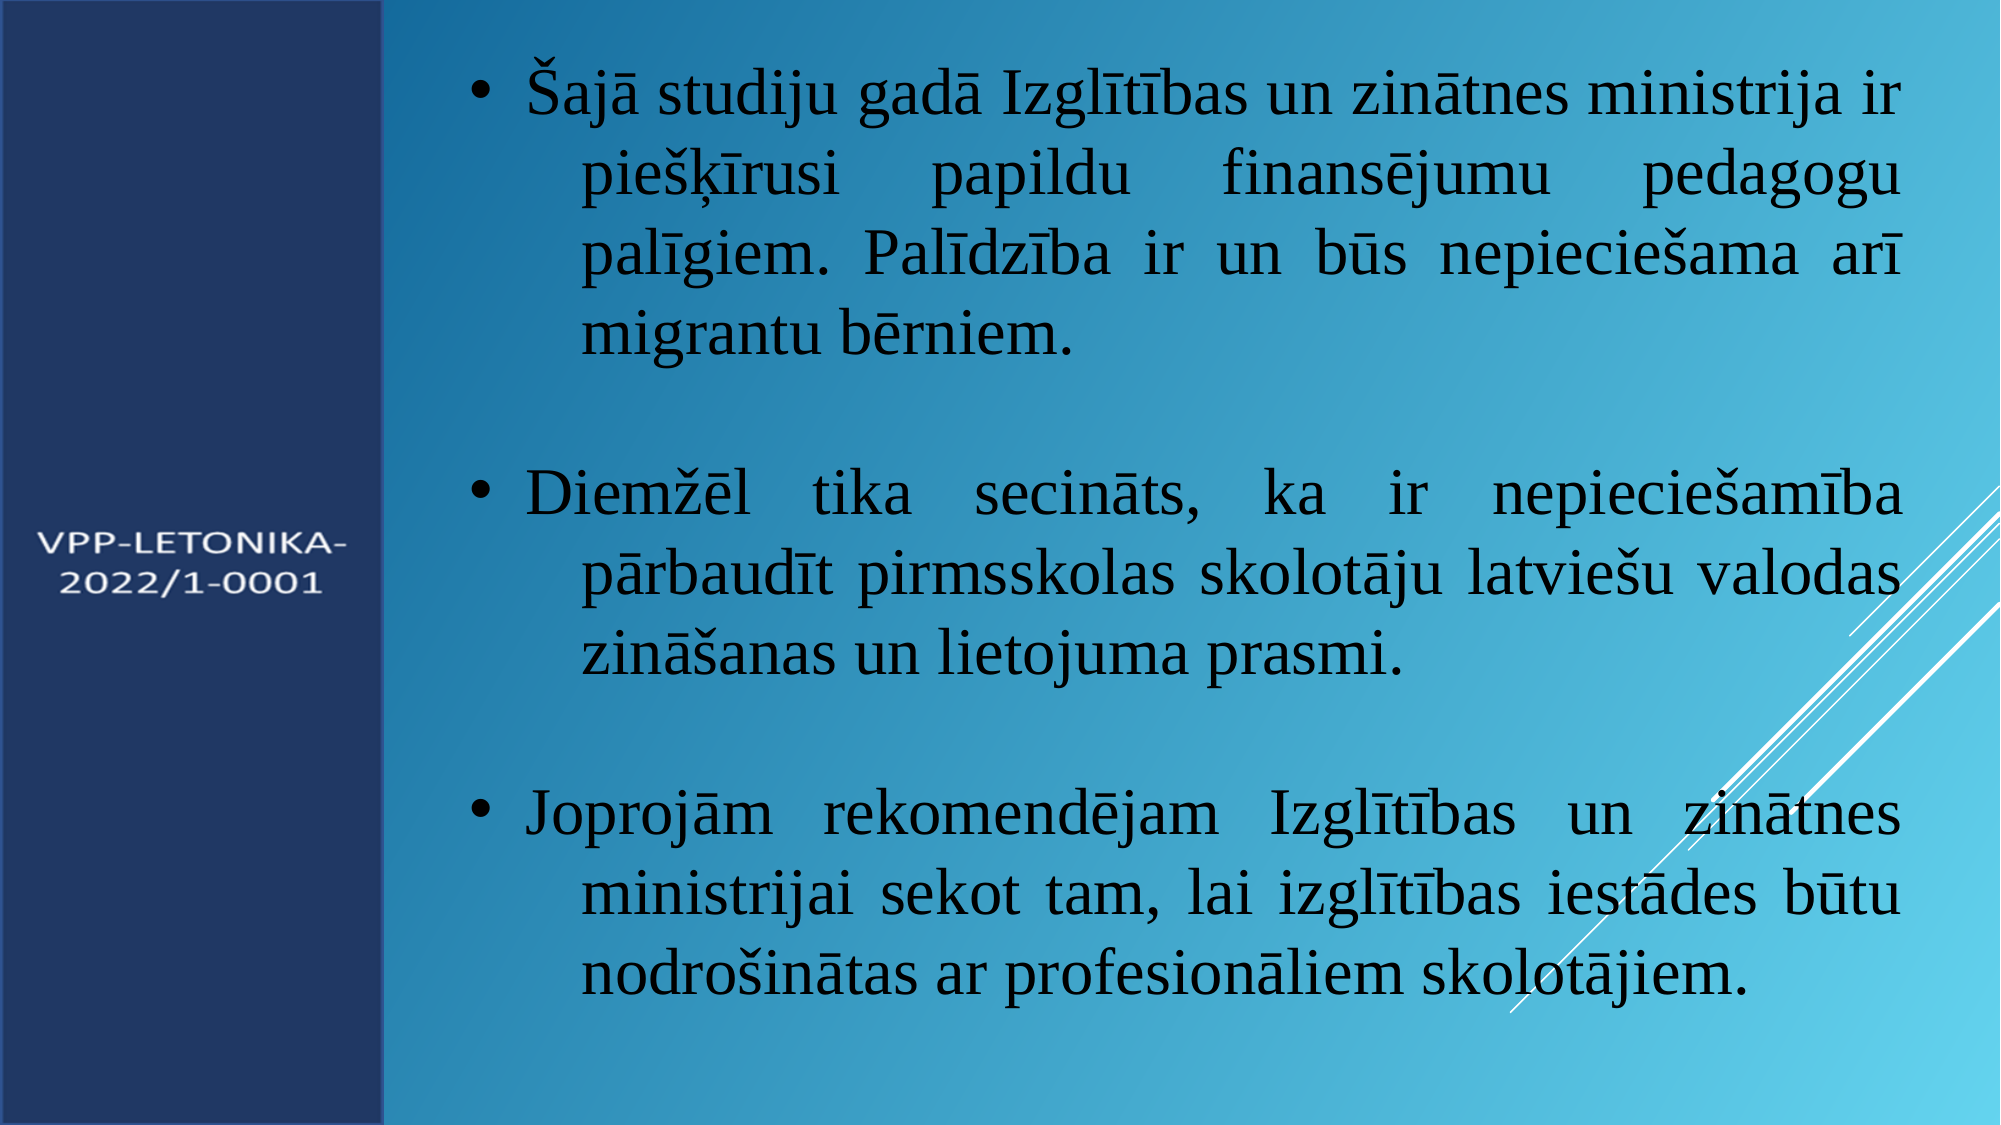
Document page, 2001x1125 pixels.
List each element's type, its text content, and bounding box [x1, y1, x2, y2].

text_box Šajā studiju gadā Izglītības un zinātnes ministrija ir piešķīrusi papildu finansējumu pedagogu palīgiem. Palīdzība ir un būs nepieciešama arī migrantu bērniem. Diemžēl tika secināts, ka ir nepieciešamība pārbaudīt pirmsskolas skolotāju latviešu valodas zināšanas un lietojuma prasmi. Joprojām rekomendējam Izglītības un zinātnes ministrijai sekot tam, lai izglītības iestādes būtu nodrošinātas ar profesionāliem skolotājiem. [454, 40, 1920, 1026]
picture [0, 0, 384, 1125]
